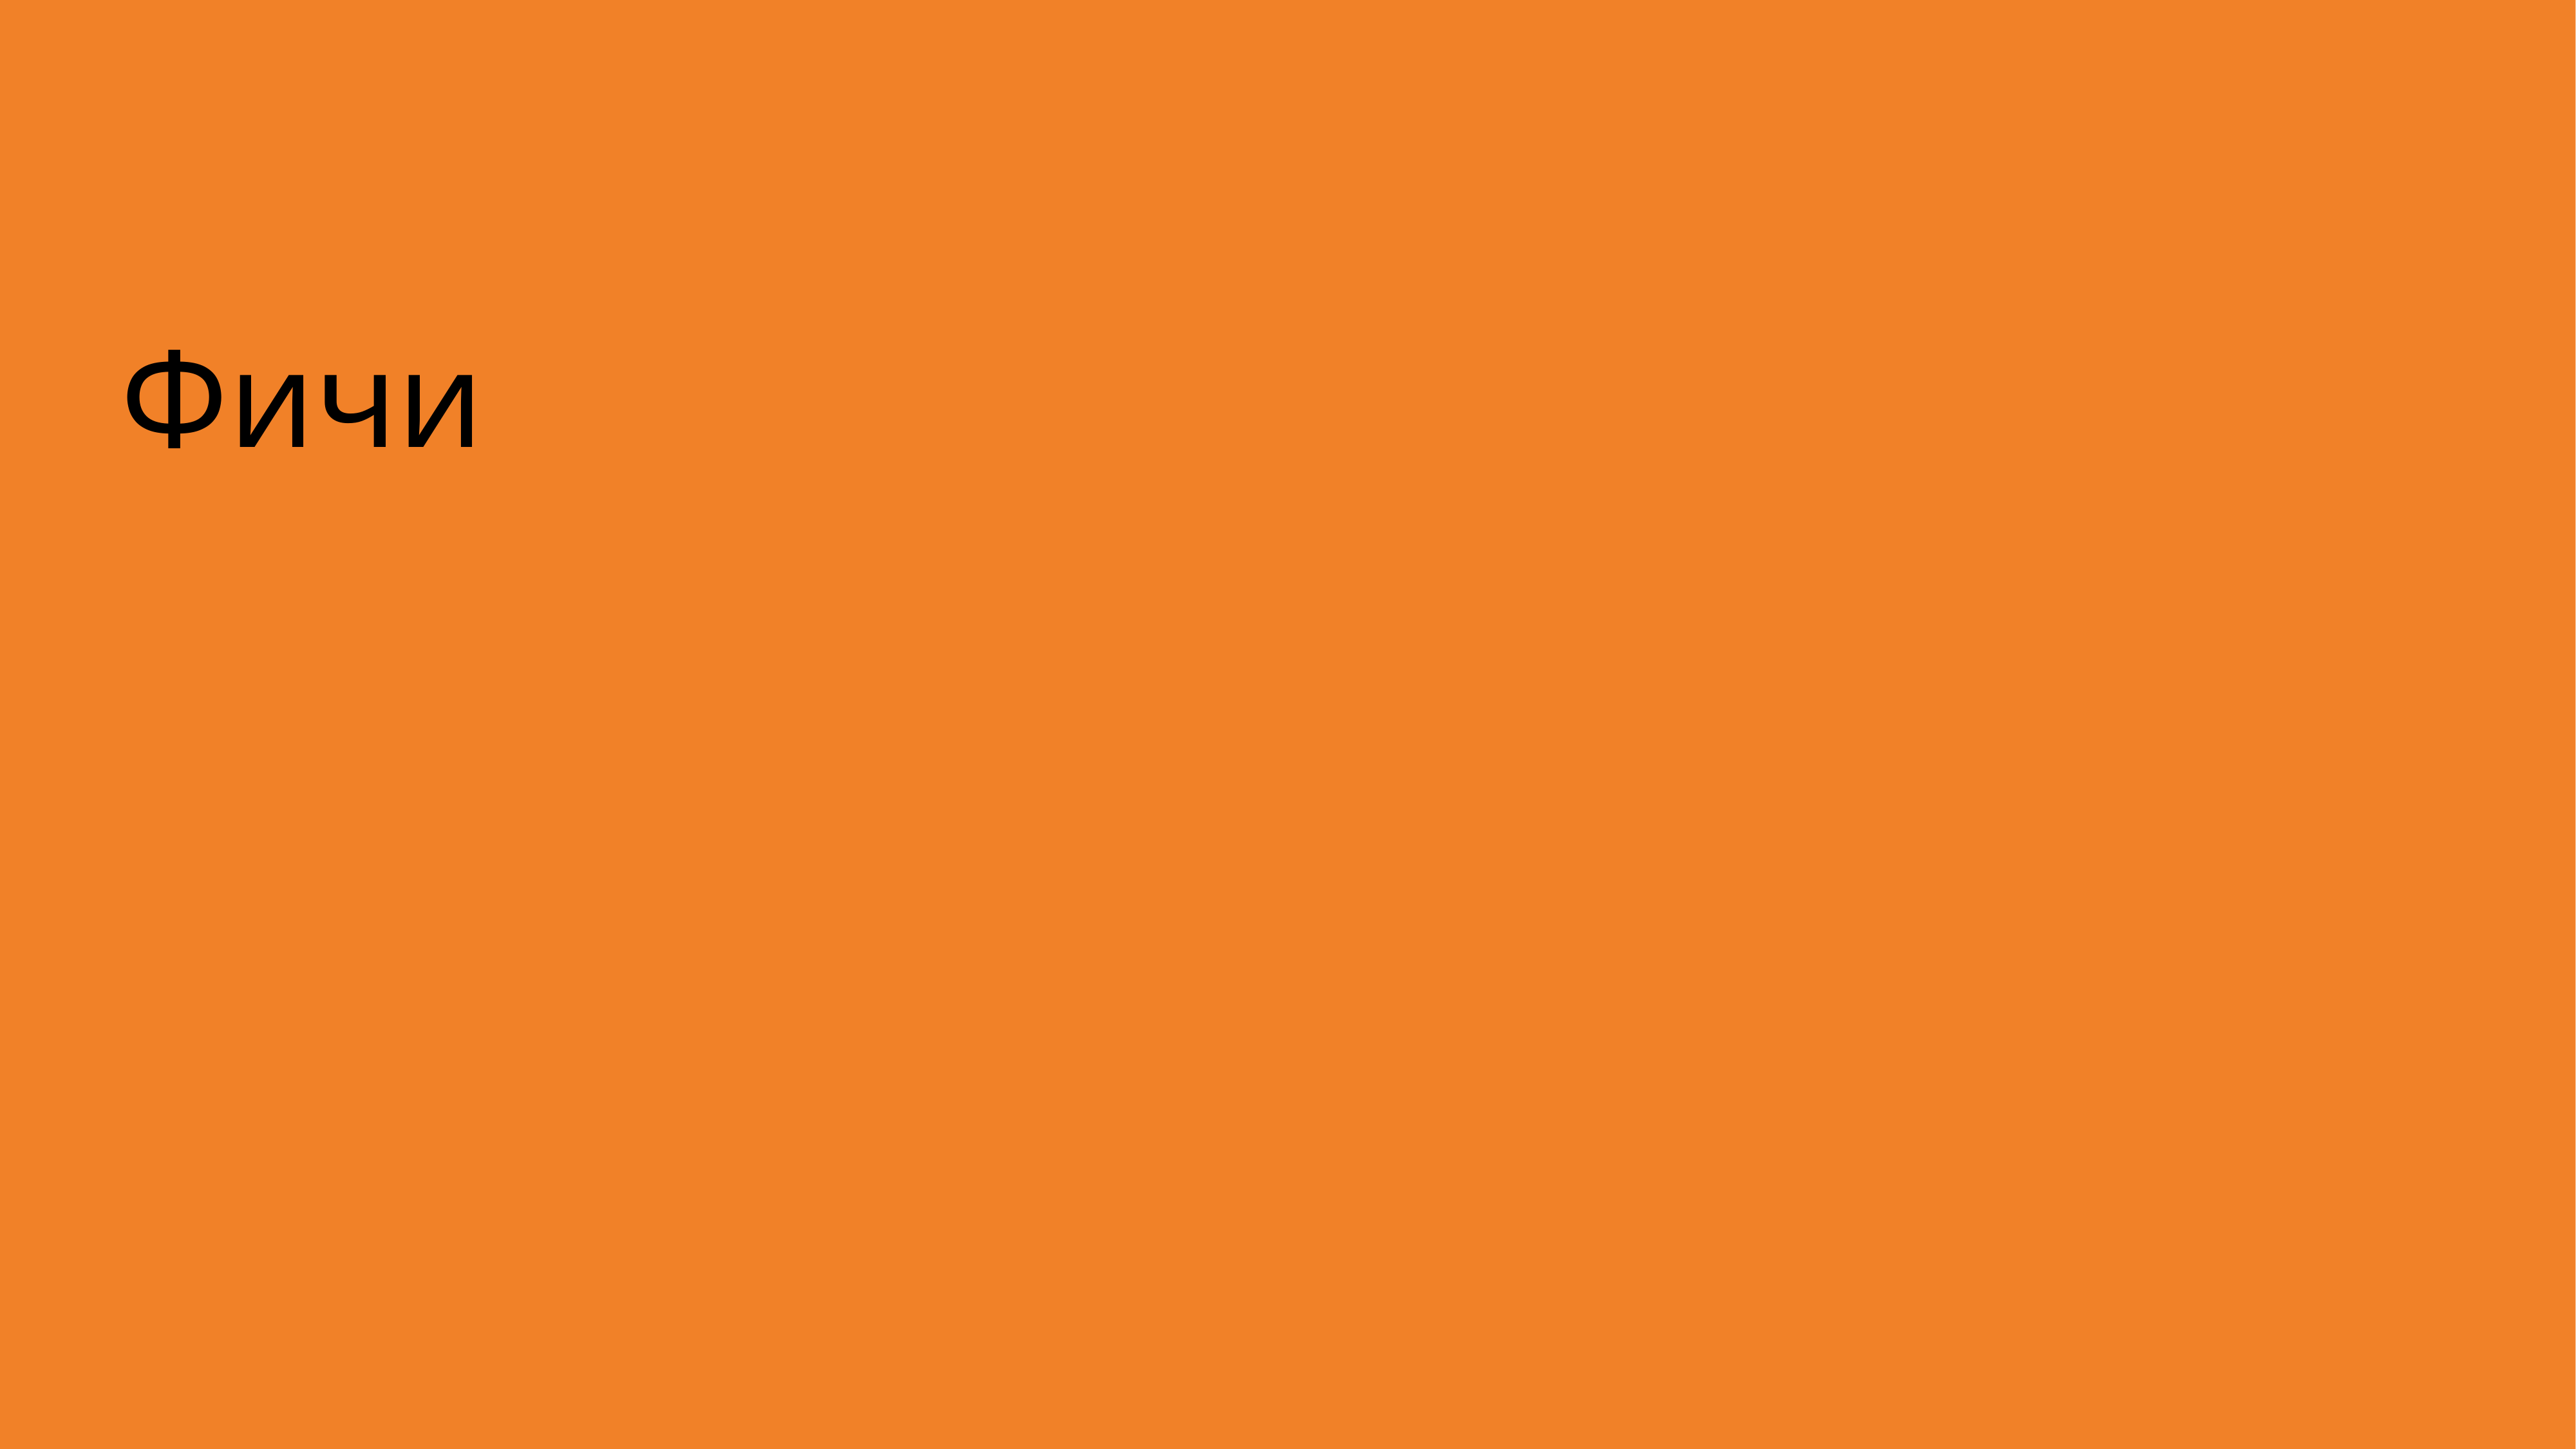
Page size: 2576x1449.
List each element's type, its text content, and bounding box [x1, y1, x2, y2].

title Фичи [111, 327, 2158, 1013]
